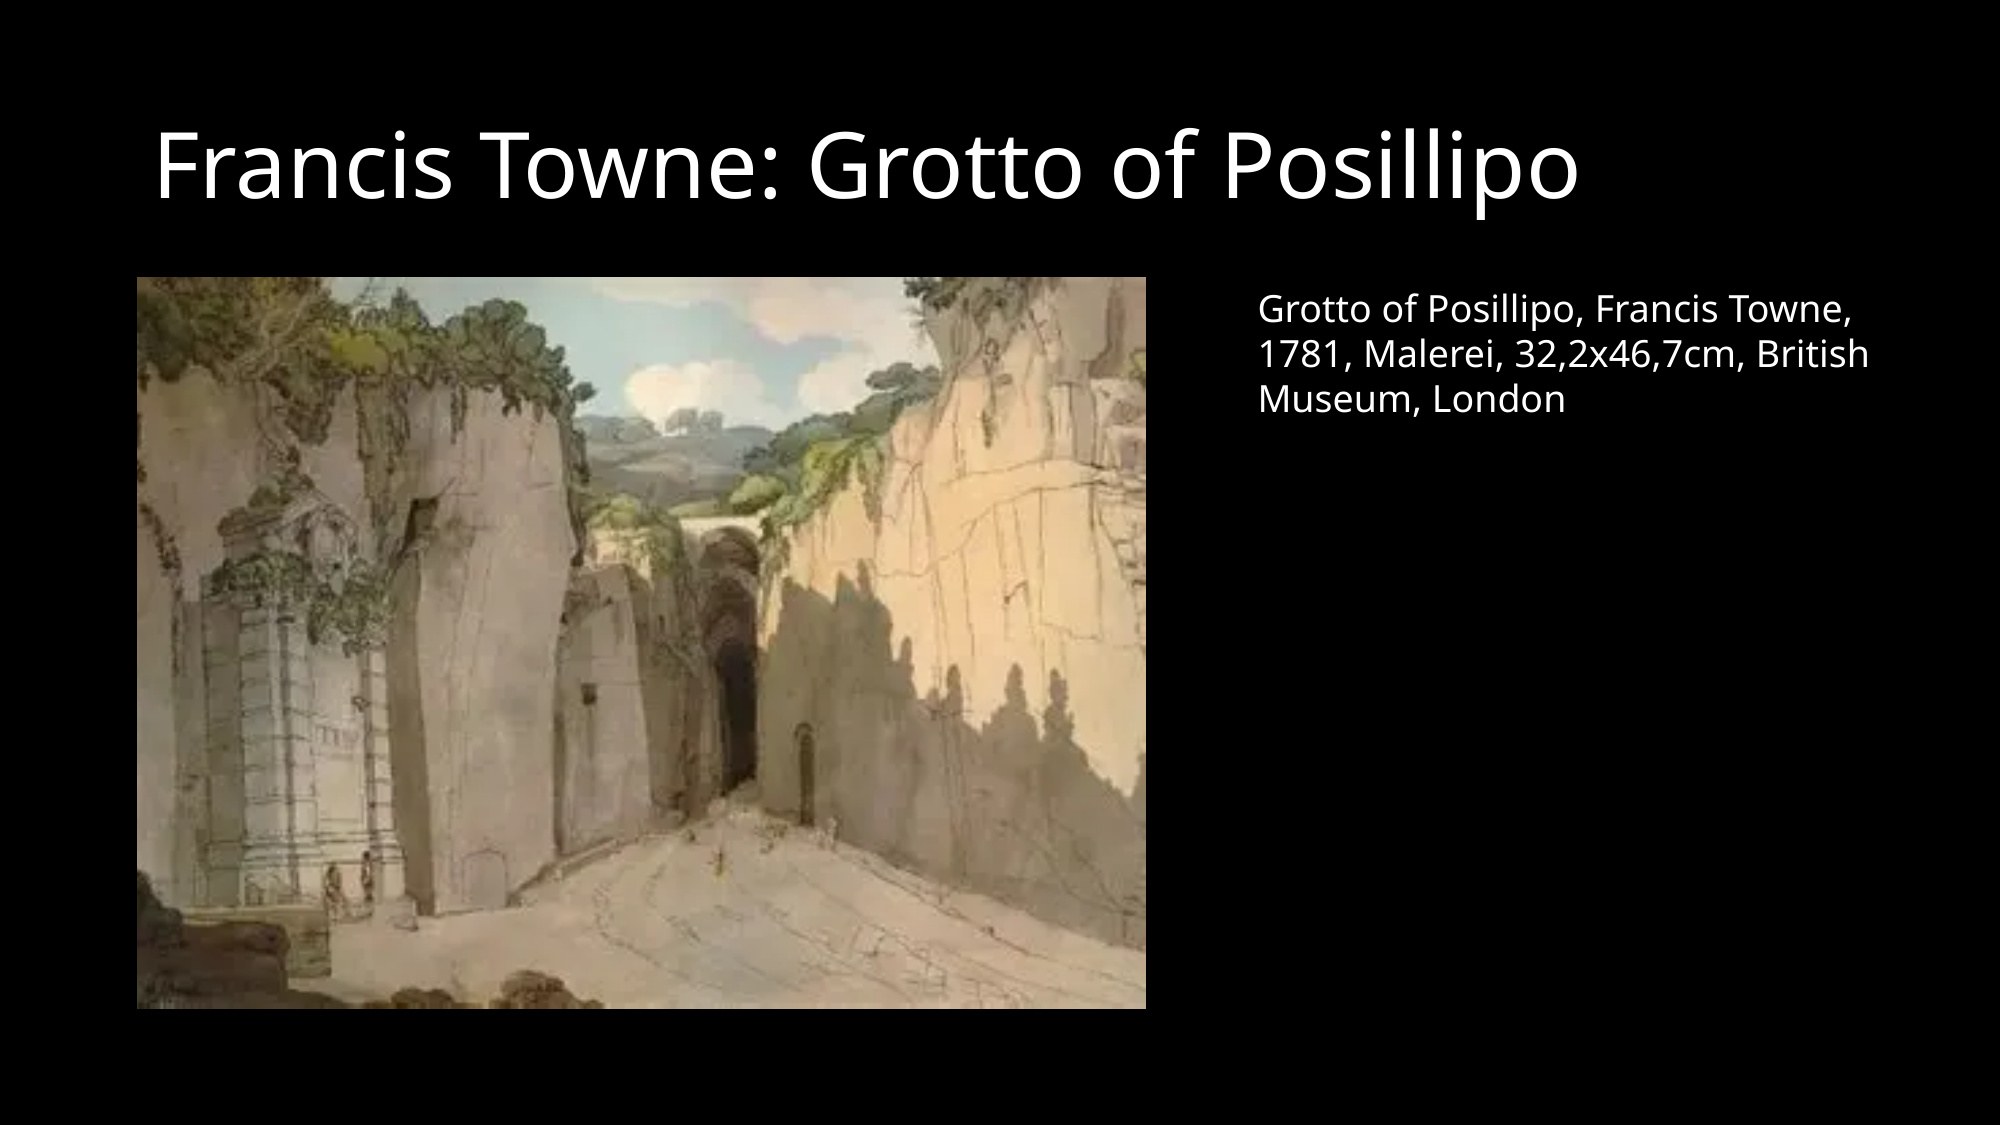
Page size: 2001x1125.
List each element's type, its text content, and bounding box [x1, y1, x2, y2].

picture [137, 277, 1146, 1009]
text_box Grotto of Posillipo, Francis Towne, 1781, Malerei, 32,2x46,7cm, British Museum, London [1242, 277, 1895, 429]
title Francis Towne: Grotto of Posillipo [137, 59, 1863, 278]
